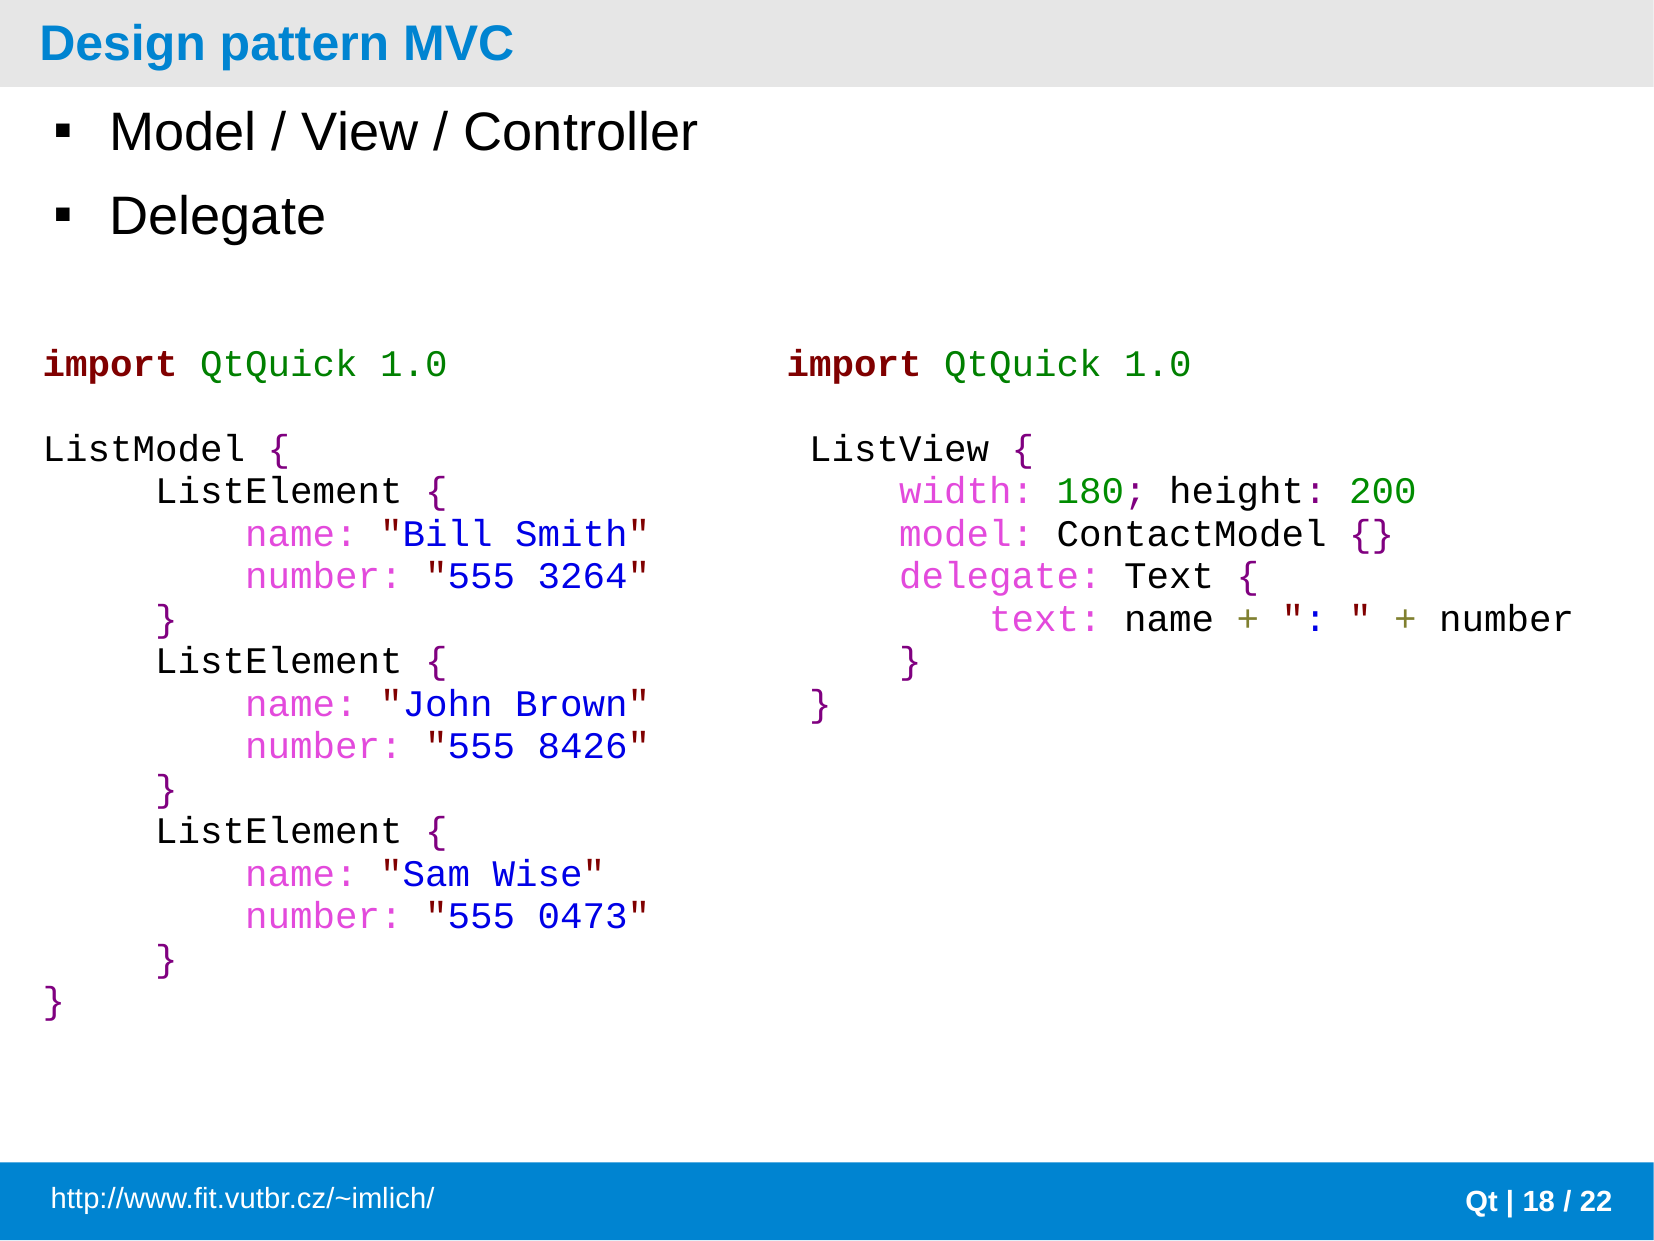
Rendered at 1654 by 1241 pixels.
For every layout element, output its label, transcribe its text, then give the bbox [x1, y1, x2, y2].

text_box import QtQuick 1.0 ListModel { ListElement { name: "Bill Smith" number: "555 3264" } ListElement { name: "John Brown" number: "555 8426" } ListElement { name: "Sam Wise" number: "555 0473" } } [27, 337, 741, 1126]
title Design pattern MVC [39, 5, 1615, 81]
text_box import QtQuick 1.0 ListView { width: 180; height: 200 model: ContactModel {} delegate: Text { text: name + ": " + number } } [771, 337, 1629, 826]
list Model / View / Controller Delegate [38, 101, 1616, 1126]
